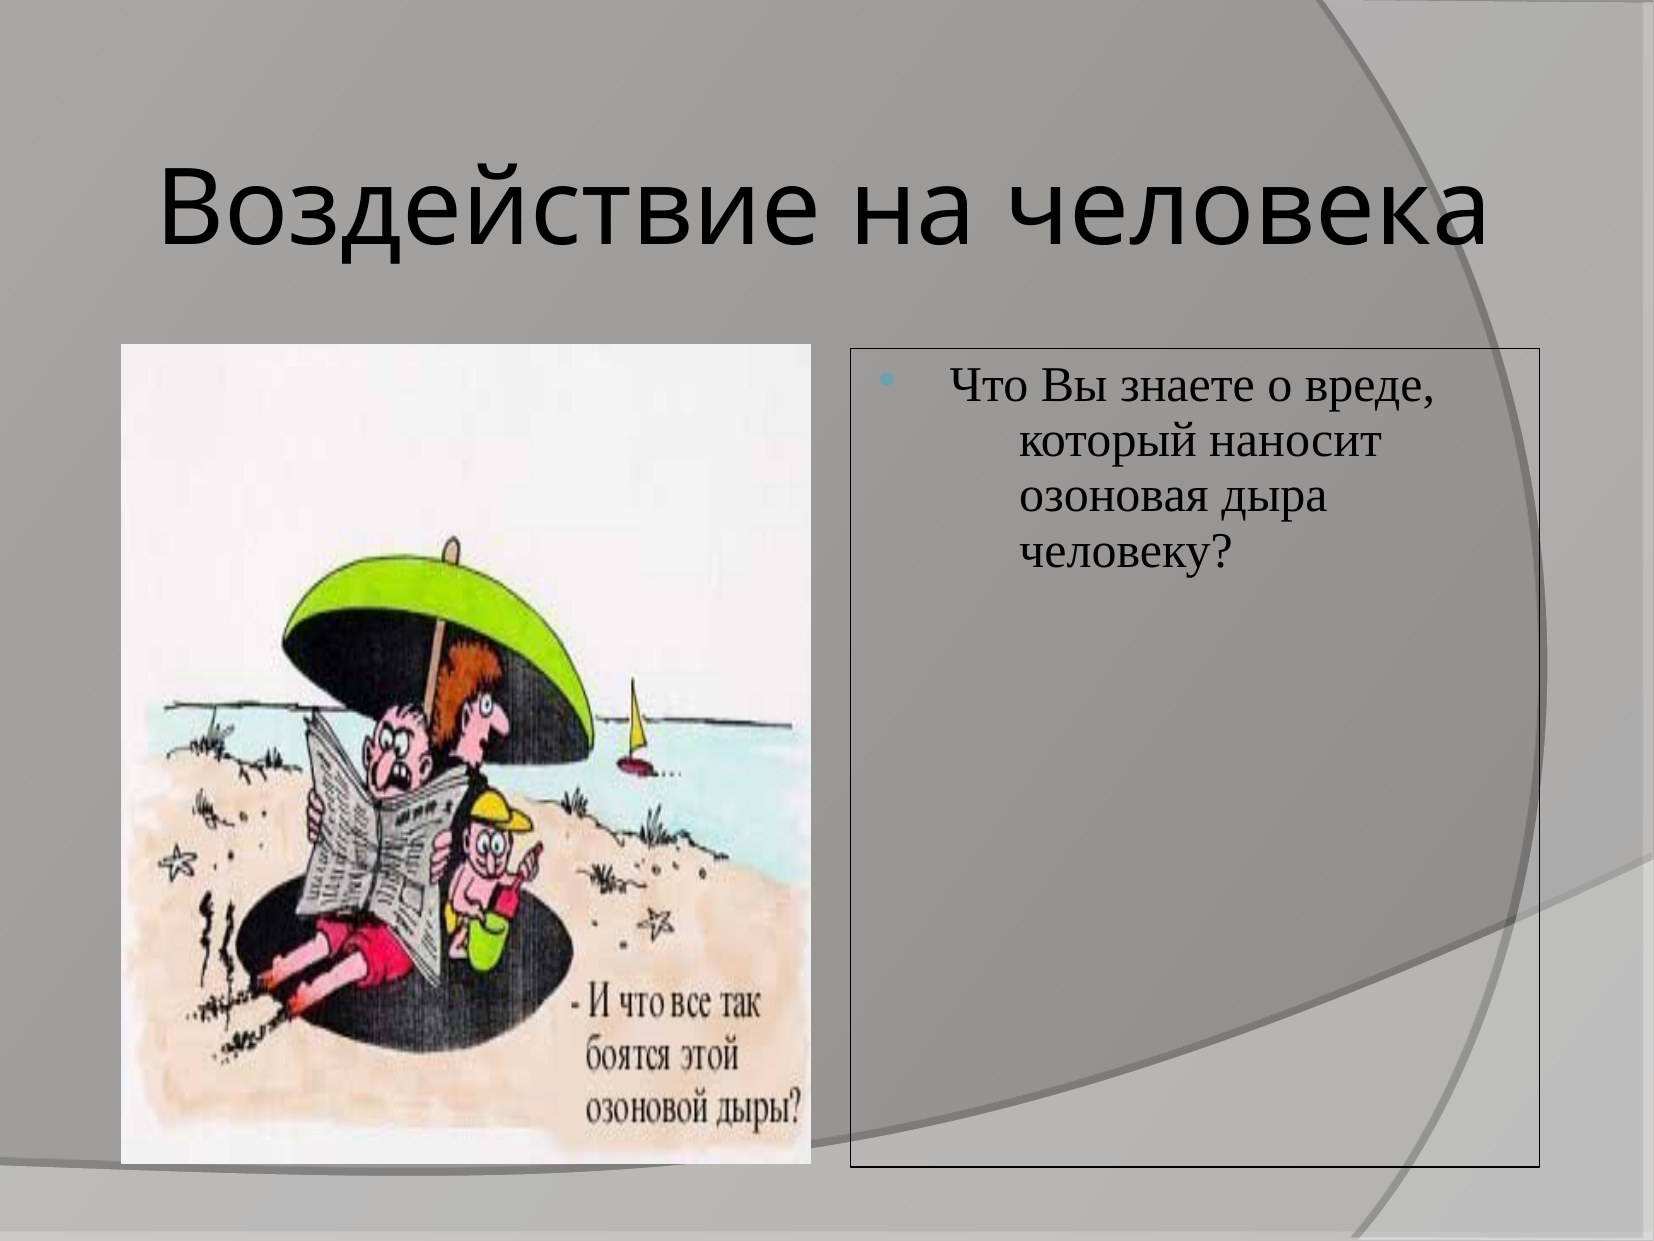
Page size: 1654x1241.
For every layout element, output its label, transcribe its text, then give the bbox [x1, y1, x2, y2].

title Воздействие на человека [118, 64, 1531, 342]
picture [121, 344, 811, 1164]
list Что Вы знаете о вреде, который наносит озоновая дыра человеку? [850, 348, 1540, 1167]
